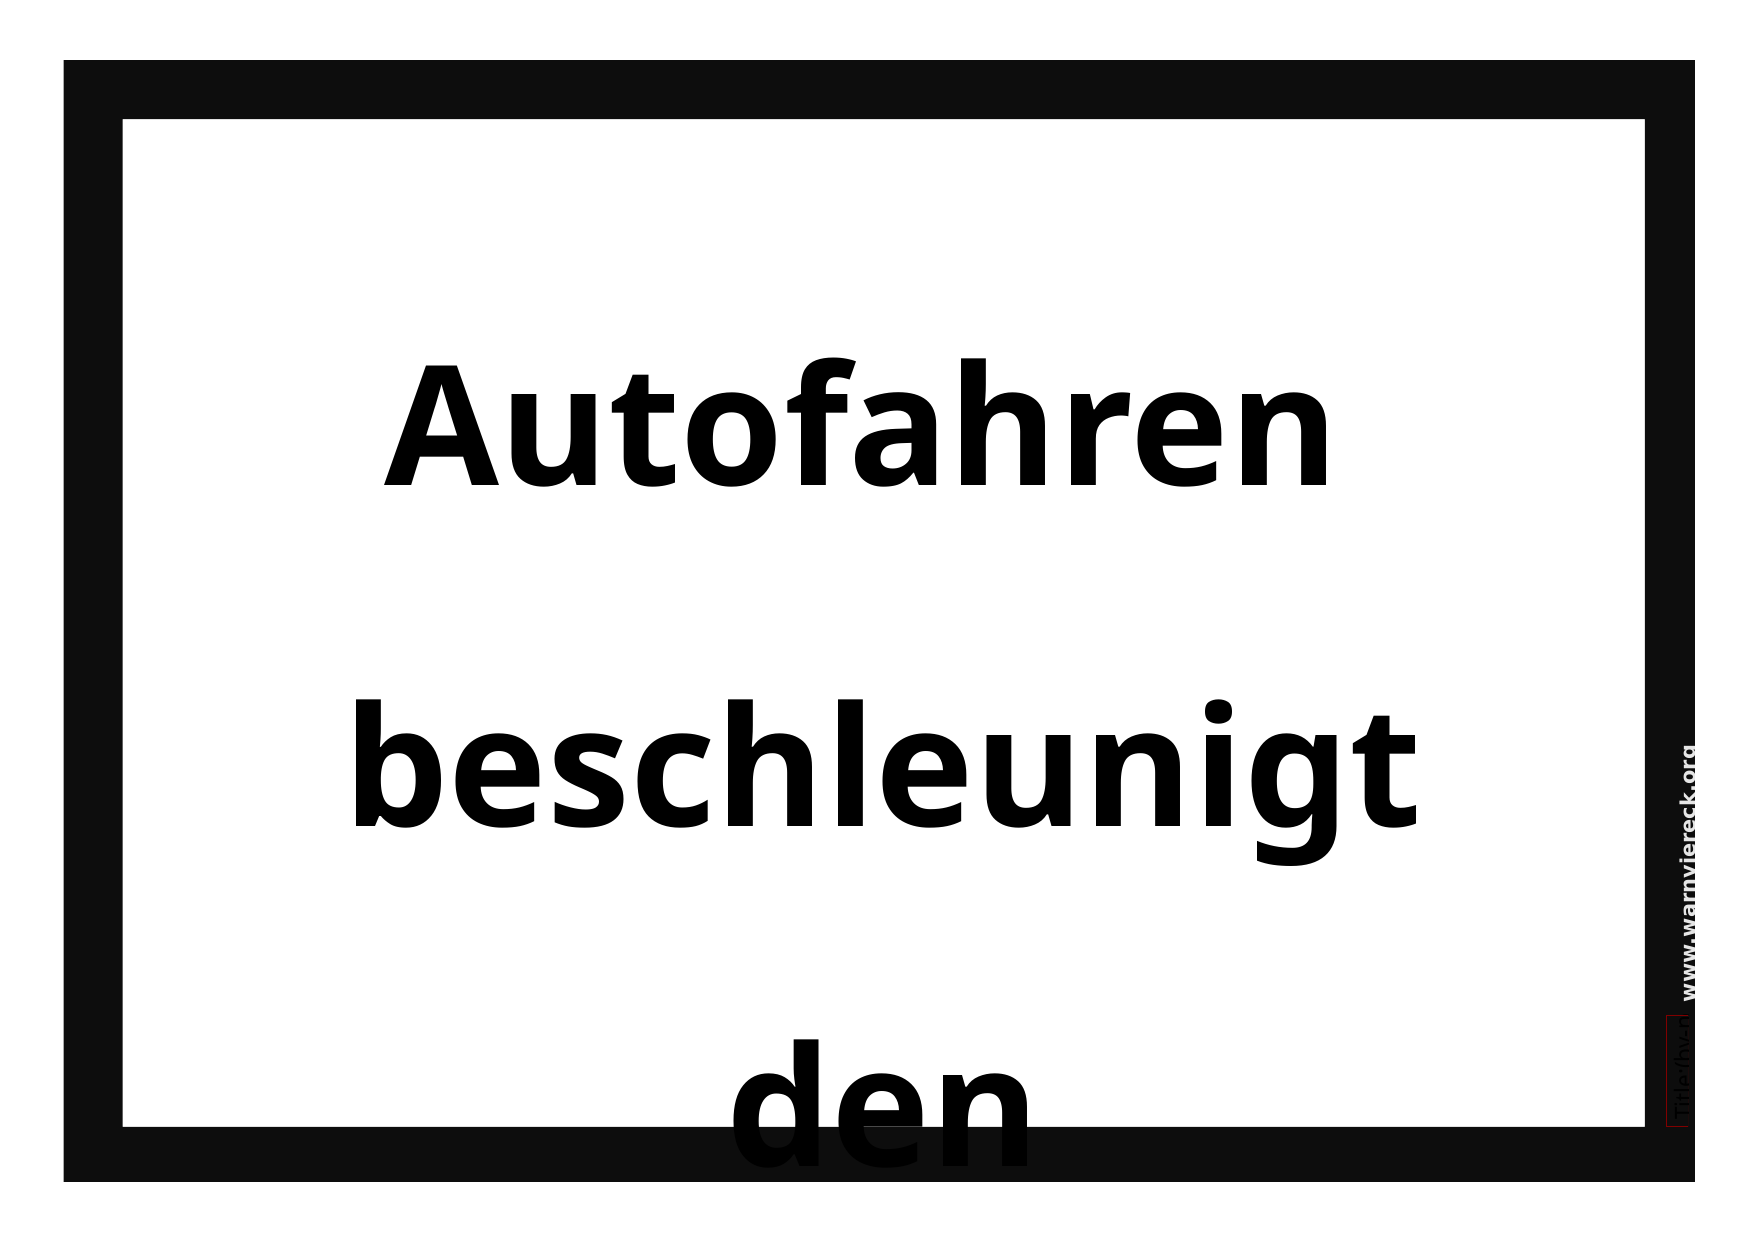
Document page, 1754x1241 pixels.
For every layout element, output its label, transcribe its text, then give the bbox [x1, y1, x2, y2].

text_box Autofahren beschleunigt den Klimawandel. 13 Millionen Tonnen CO2 Emissionen pro Jahr durch PKWs in Österreich. [161, 186, 1606, 1130]
